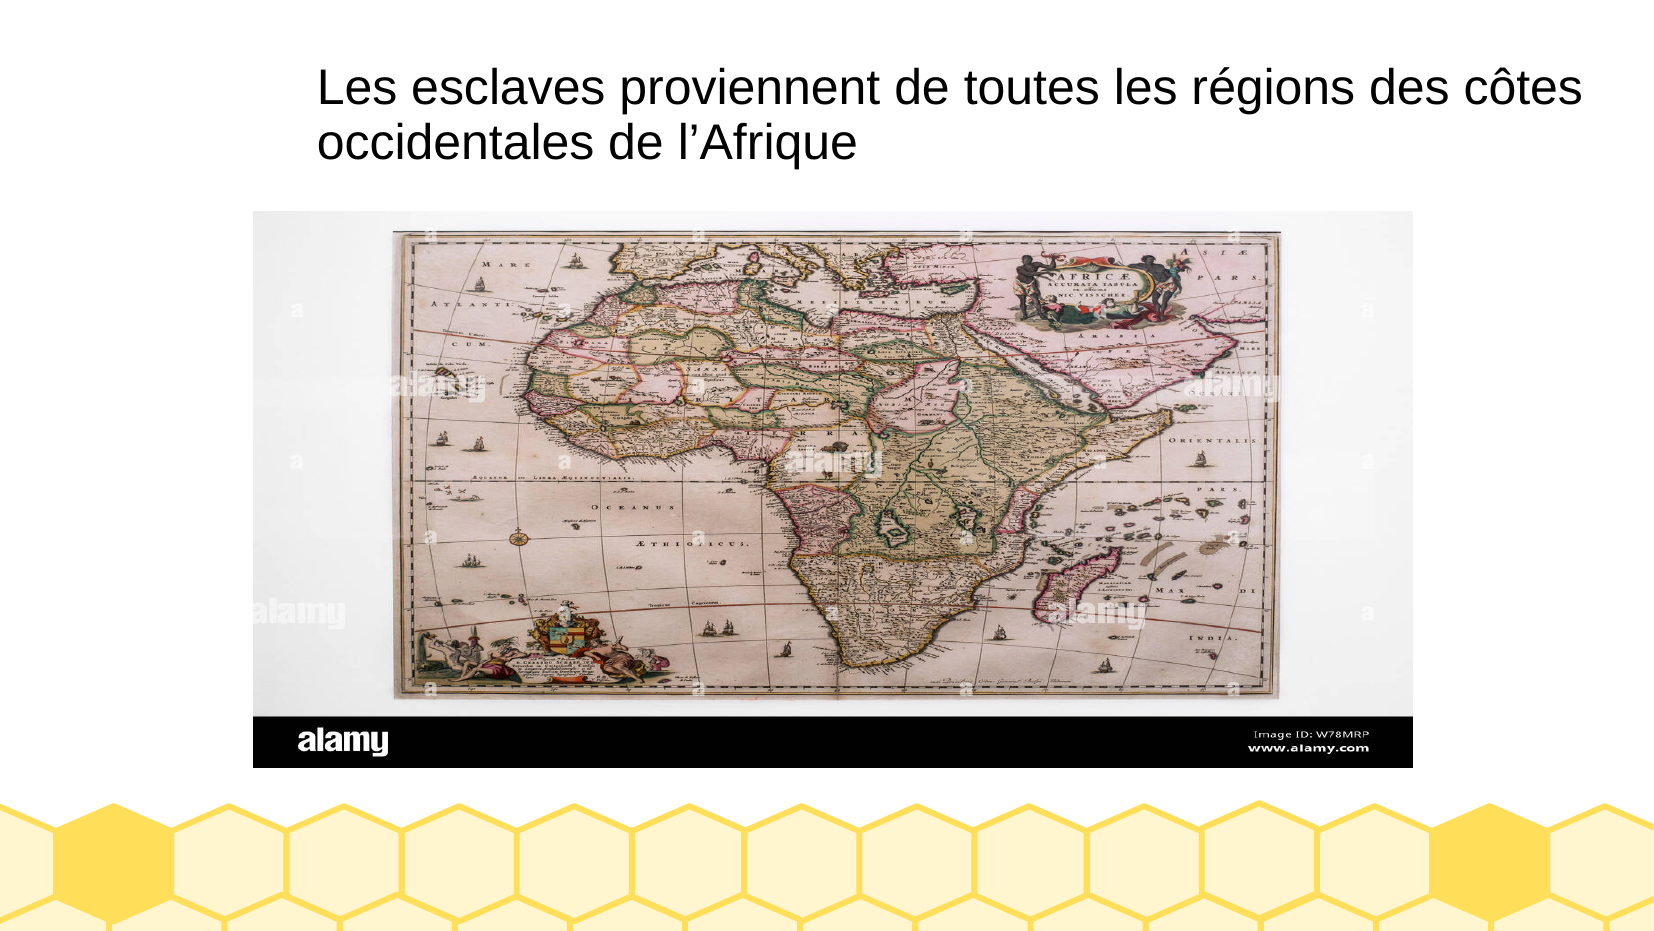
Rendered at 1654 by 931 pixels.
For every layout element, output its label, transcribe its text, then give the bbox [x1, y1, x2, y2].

picture [253, 211, 1413, 768]
list Les esclaves proviennent de toutes les régions des côtes occidentales de l’Afrique [246, 59, 1654, 212]
